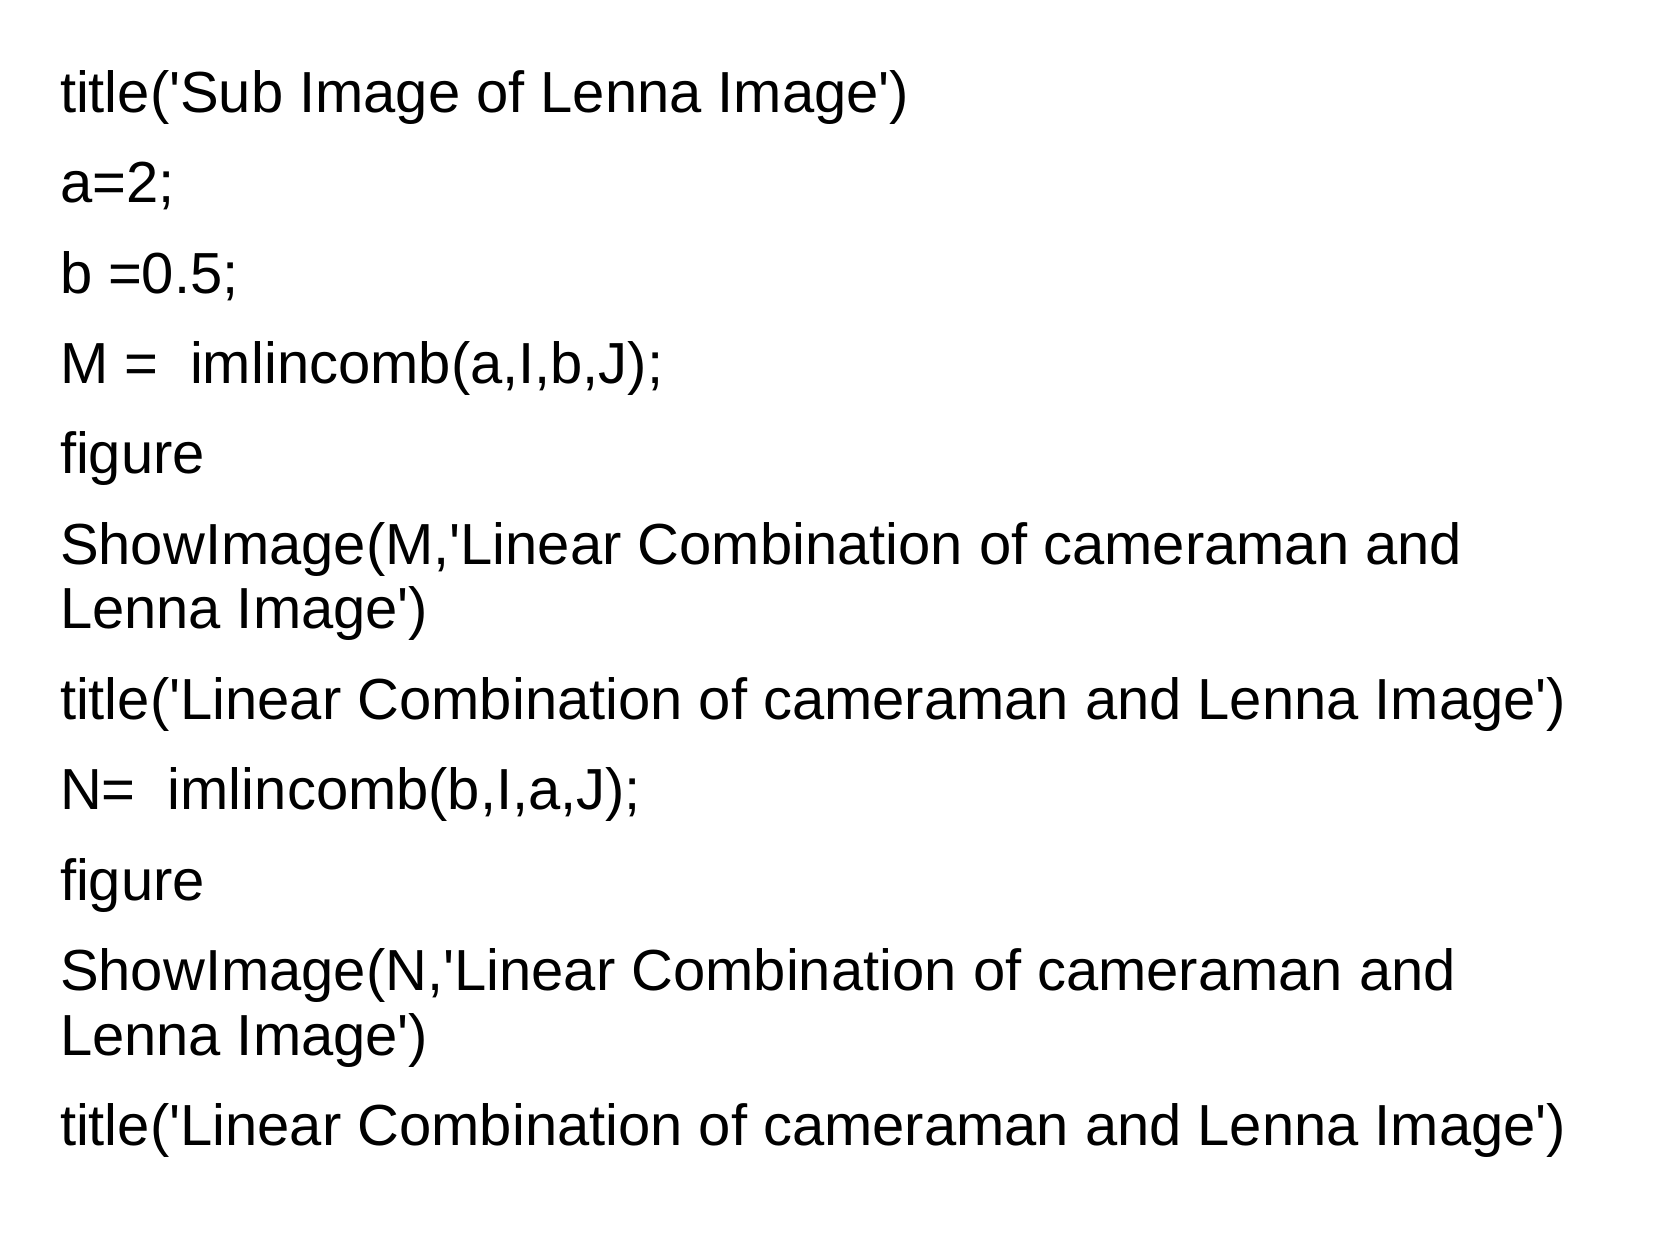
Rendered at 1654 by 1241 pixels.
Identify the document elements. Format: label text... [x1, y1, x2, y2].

list title('Sub Image of Lenna Image') a=2; b =0.5; M = imlincomb(a,I,b,J); figure ShowImage(M,'Linear Combination of cameraman and Lenna Image') title('Linear Combination of cameraman and Lenna Image') N= imlincomb(b,I,a,J); figure ShowImage(N,'Linear Combination of cameraman and Lenna Image') title('Linear Combination of cameraman and Lenna Image') [60, 60, 1606, 1171]
